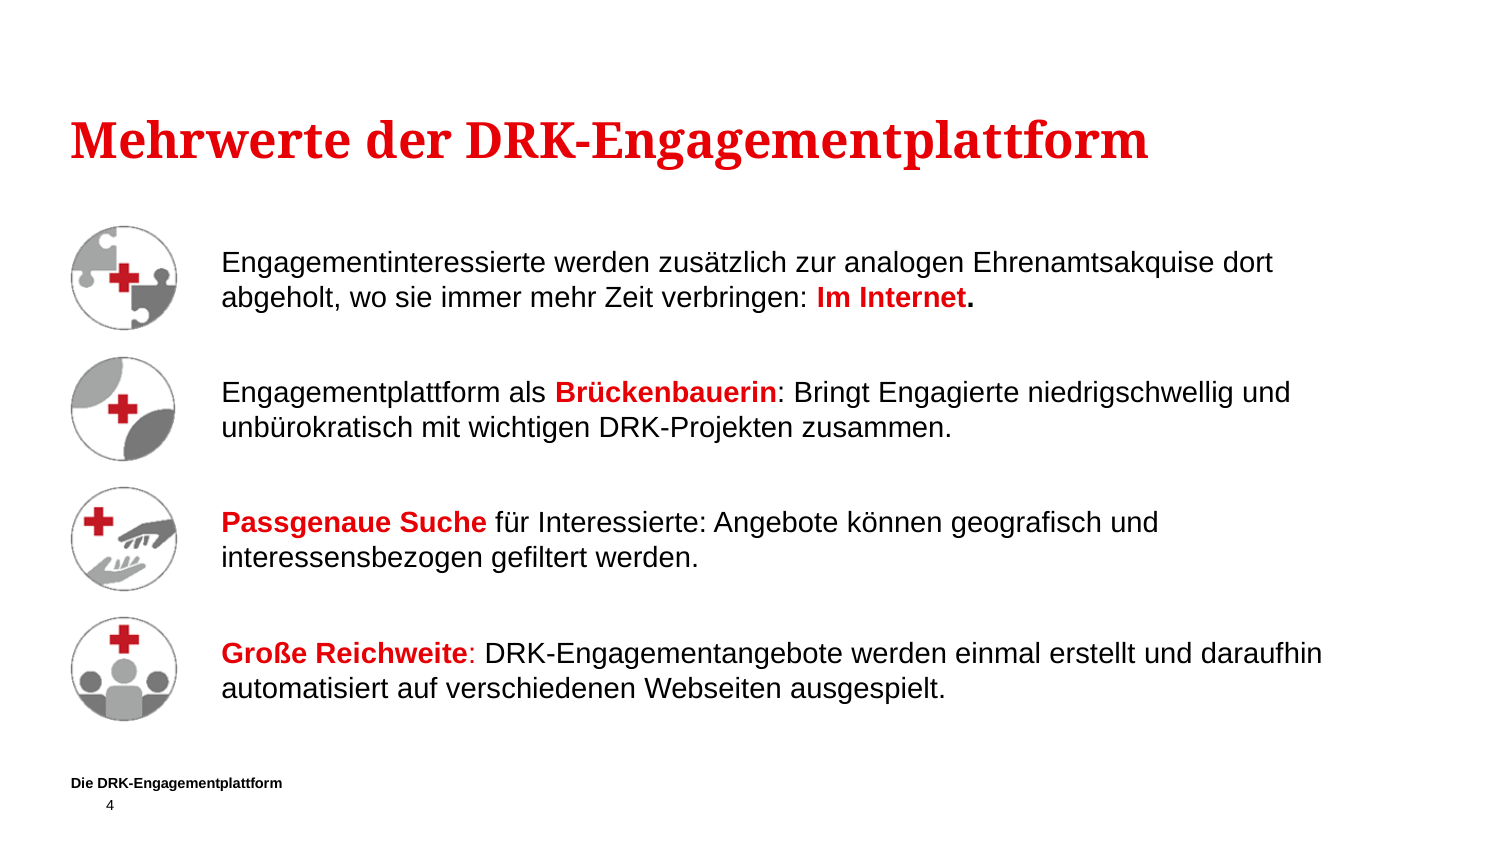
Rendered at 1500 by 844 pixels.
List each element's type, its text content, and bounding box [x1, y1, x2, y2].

picture [70, 616, 178, 722]
text_box Engagementinteressierte werden zusätzlich zur analogen Ehrenamtsakquise dort abgeholt, wo sie immer mehr Zeit verbringen: Im Internet. [206, 235, 1379, 322]
slide_number 4 [106, 794, 444, 813]
picture [70, 356, 176, 462]
text_box Große Reichweite: DRK-Engagementangebote werden einmal erstellt und daraufhin automatisiert auf verschiedenen Webseiten ausgespielt. [206, 626, 1379, 713]
text_box Passgenaue Suche für Interessierte: Angebote können geografisch und interessensbezogen gefiltert werden. [206, 495, 1379, 582]
title Mehrwerte der DRK-Engagementplattform [70, 118, 1280, 215]
picture [70, 225, 178, 331]
picture [70, 486, 178, 592]
footer Die DRK-Engagementplattform [70, 772, 1430, 787]
text_box Engagementplattform als Brückenbauerin: Bringt Engagierte niedrigschwellig und unbürokratisch mit wichtigen DRK-Projekten zusammen. [206, 366, 1379, 453]
